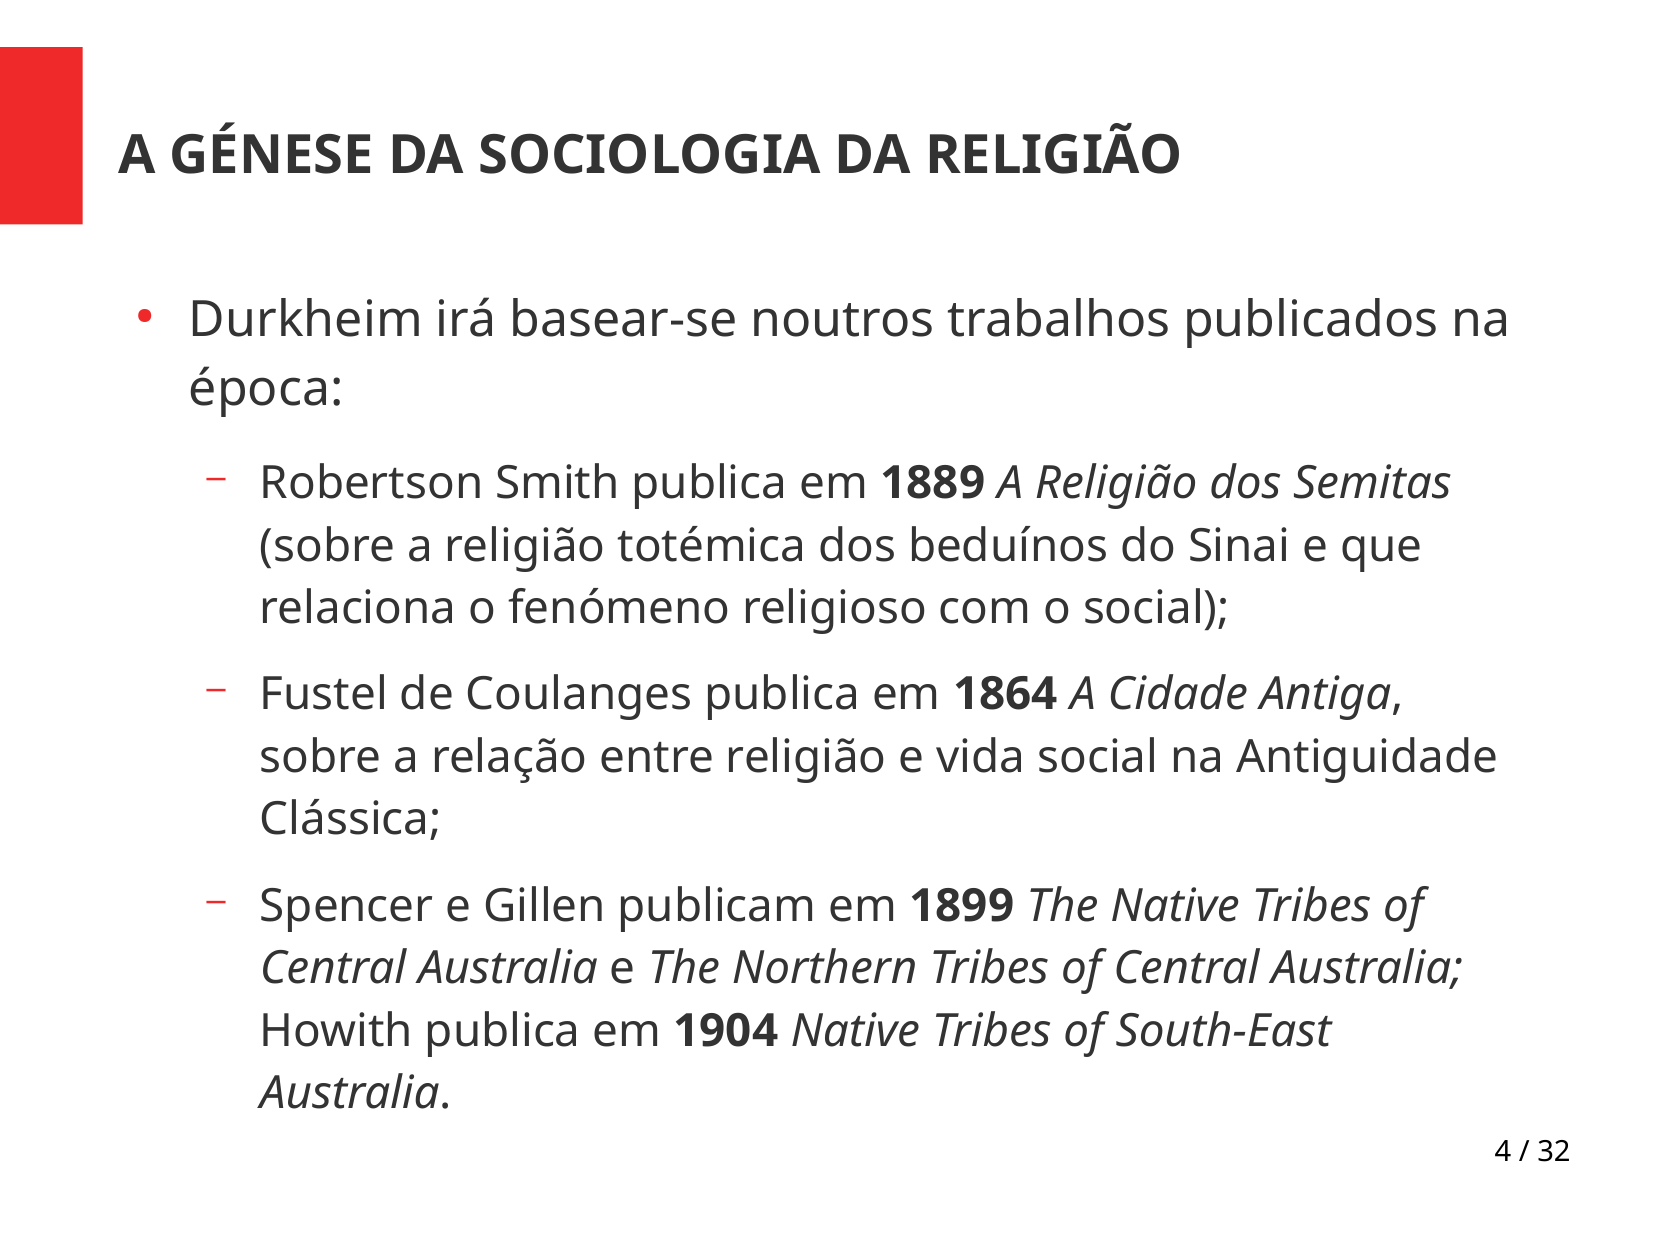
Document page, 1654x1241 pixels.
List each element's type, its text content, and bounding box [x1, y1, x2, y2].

list Durkheim irá basear-se noutros trabalhos publicados na época: Robertson Smith publica em 1889 A Religião dos Semitas (sobre a religião totémica dos beduínos do Sinai e que relaciona o fenómeno religioso com o social); Fustel de Coulanges publica em 1864 A Cidade Antiga, sobre a relação entre religião e vida social na Antiguidade Clássica; Spencer e Gillen publicam em 1899 The Native Tribes of Central Australia e The Northern Tribes of Central Australia; Howith publica em 1904 Native Tribes of South-East Australia. [118, 283, 1536, 1003]
title A GÉNESE DA SOCIOLOGIA DA RELIGIÃO [118, 49, 1571, 257]
